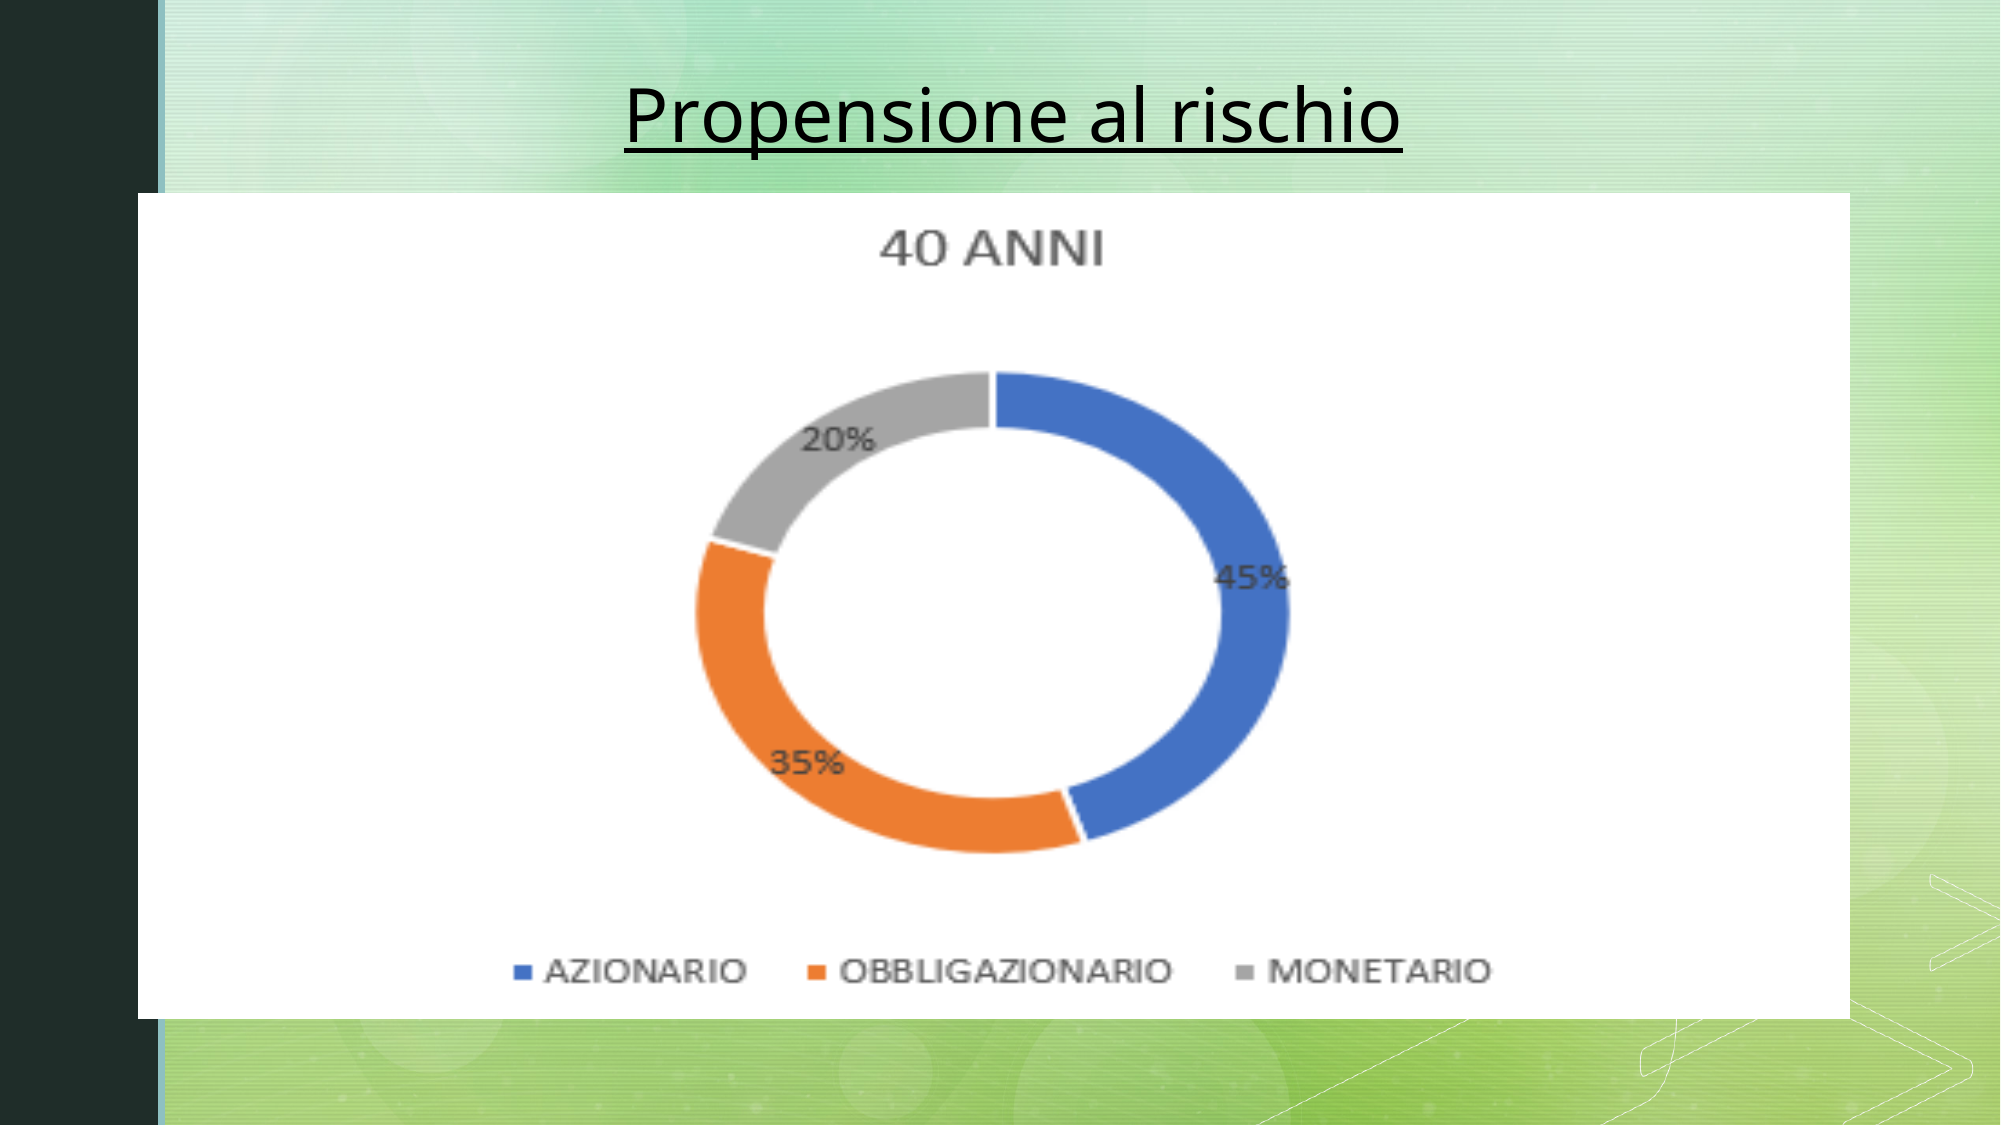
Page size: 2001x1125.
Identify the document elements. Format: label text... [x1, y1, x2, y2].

text_box Propensione al rischio [513, 53, 1514, 161]
picture [138, 193, 1850, 1019]
